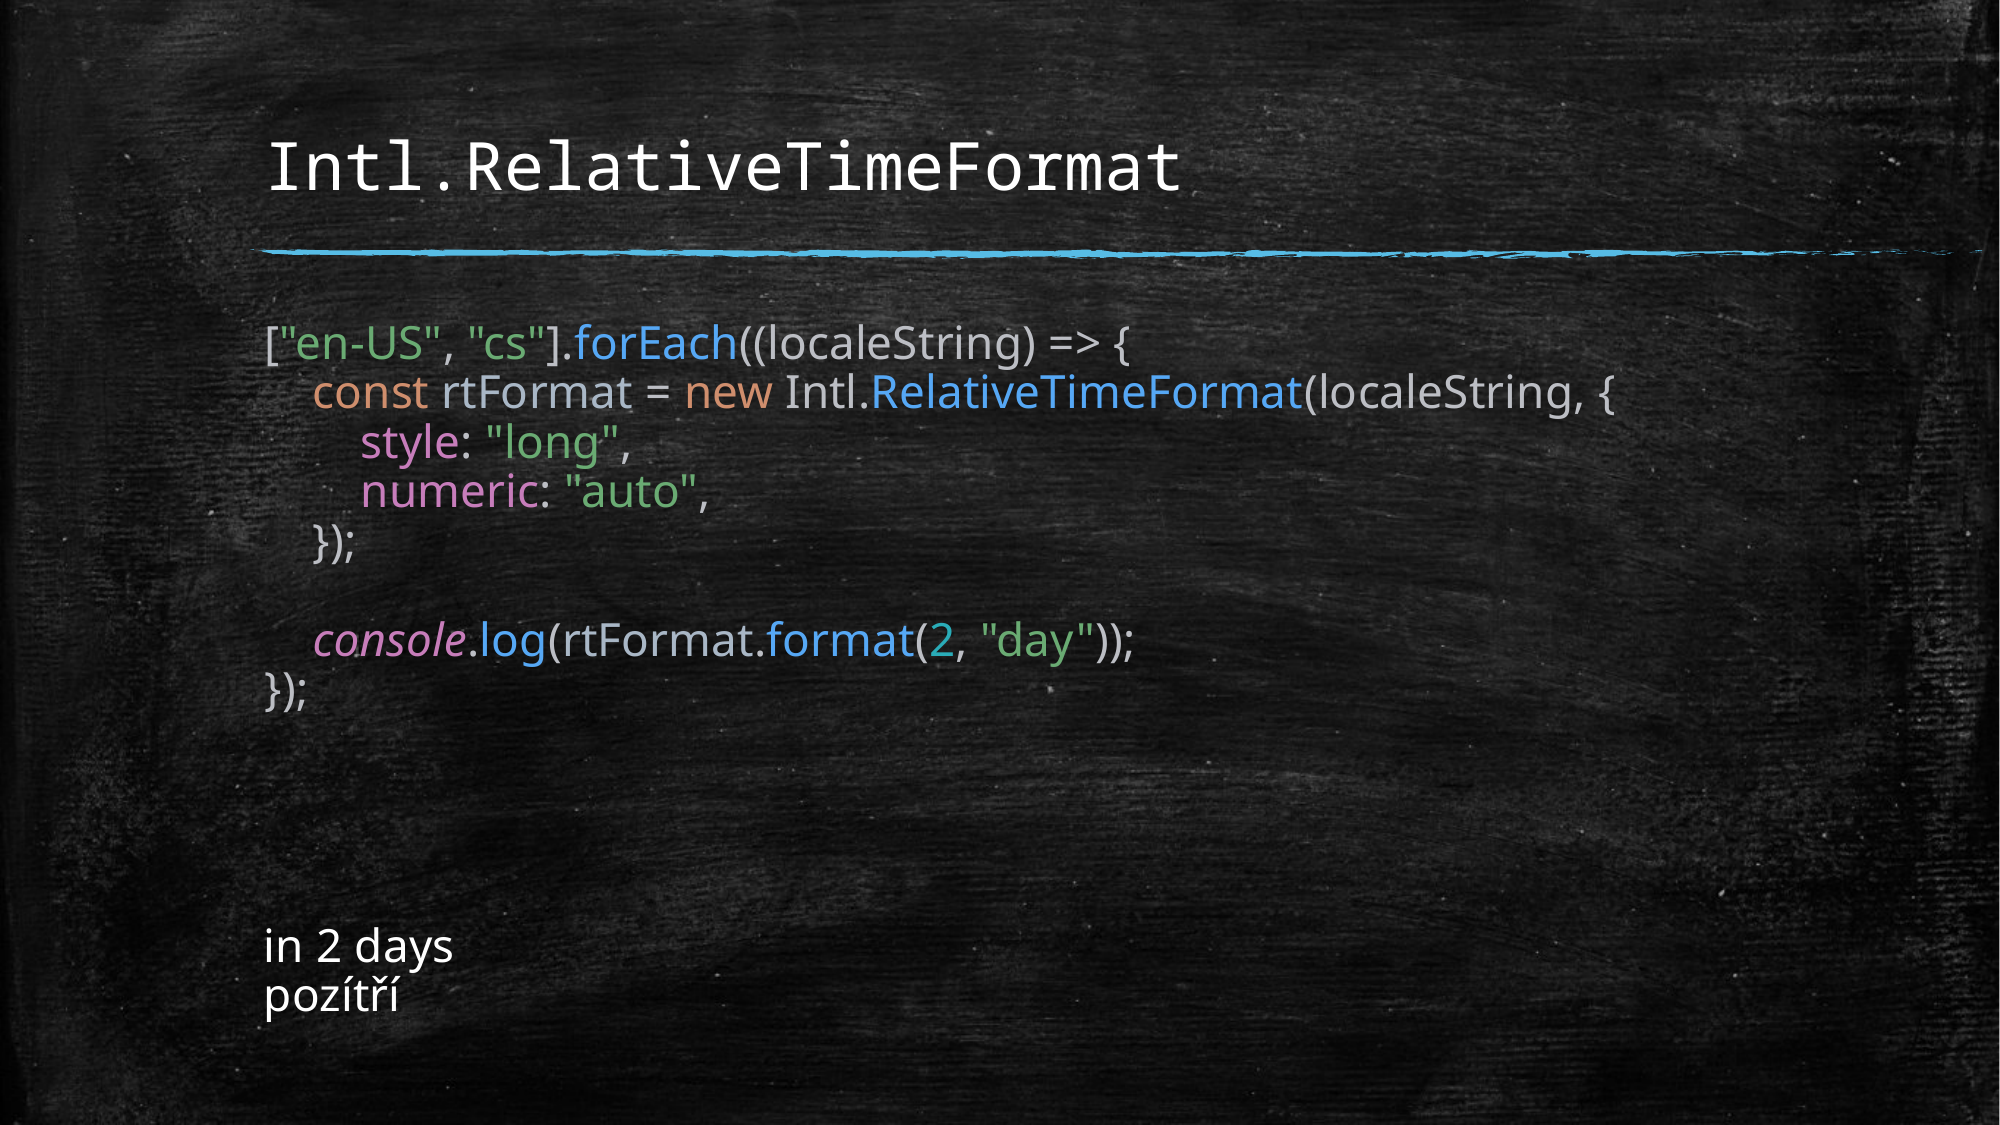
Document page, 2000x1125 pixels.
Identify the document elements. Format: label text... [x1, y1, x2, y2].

picture [0, 0, 2000, 1125]
list in 2 days pozítří [248, 915, 1749, 1066]
title Intl.RelativeTimeFormat [249, 45, 1750, 213]
list ["en-US", "cs"].forEach((localeString) => { const rtFormat = new Intl.RelativeTimeFormat(localeString, { style: "long", numeric: "auto", }); console.log(rtFormat.format(2, "day")); }); [249, 312, 1750, 913]
